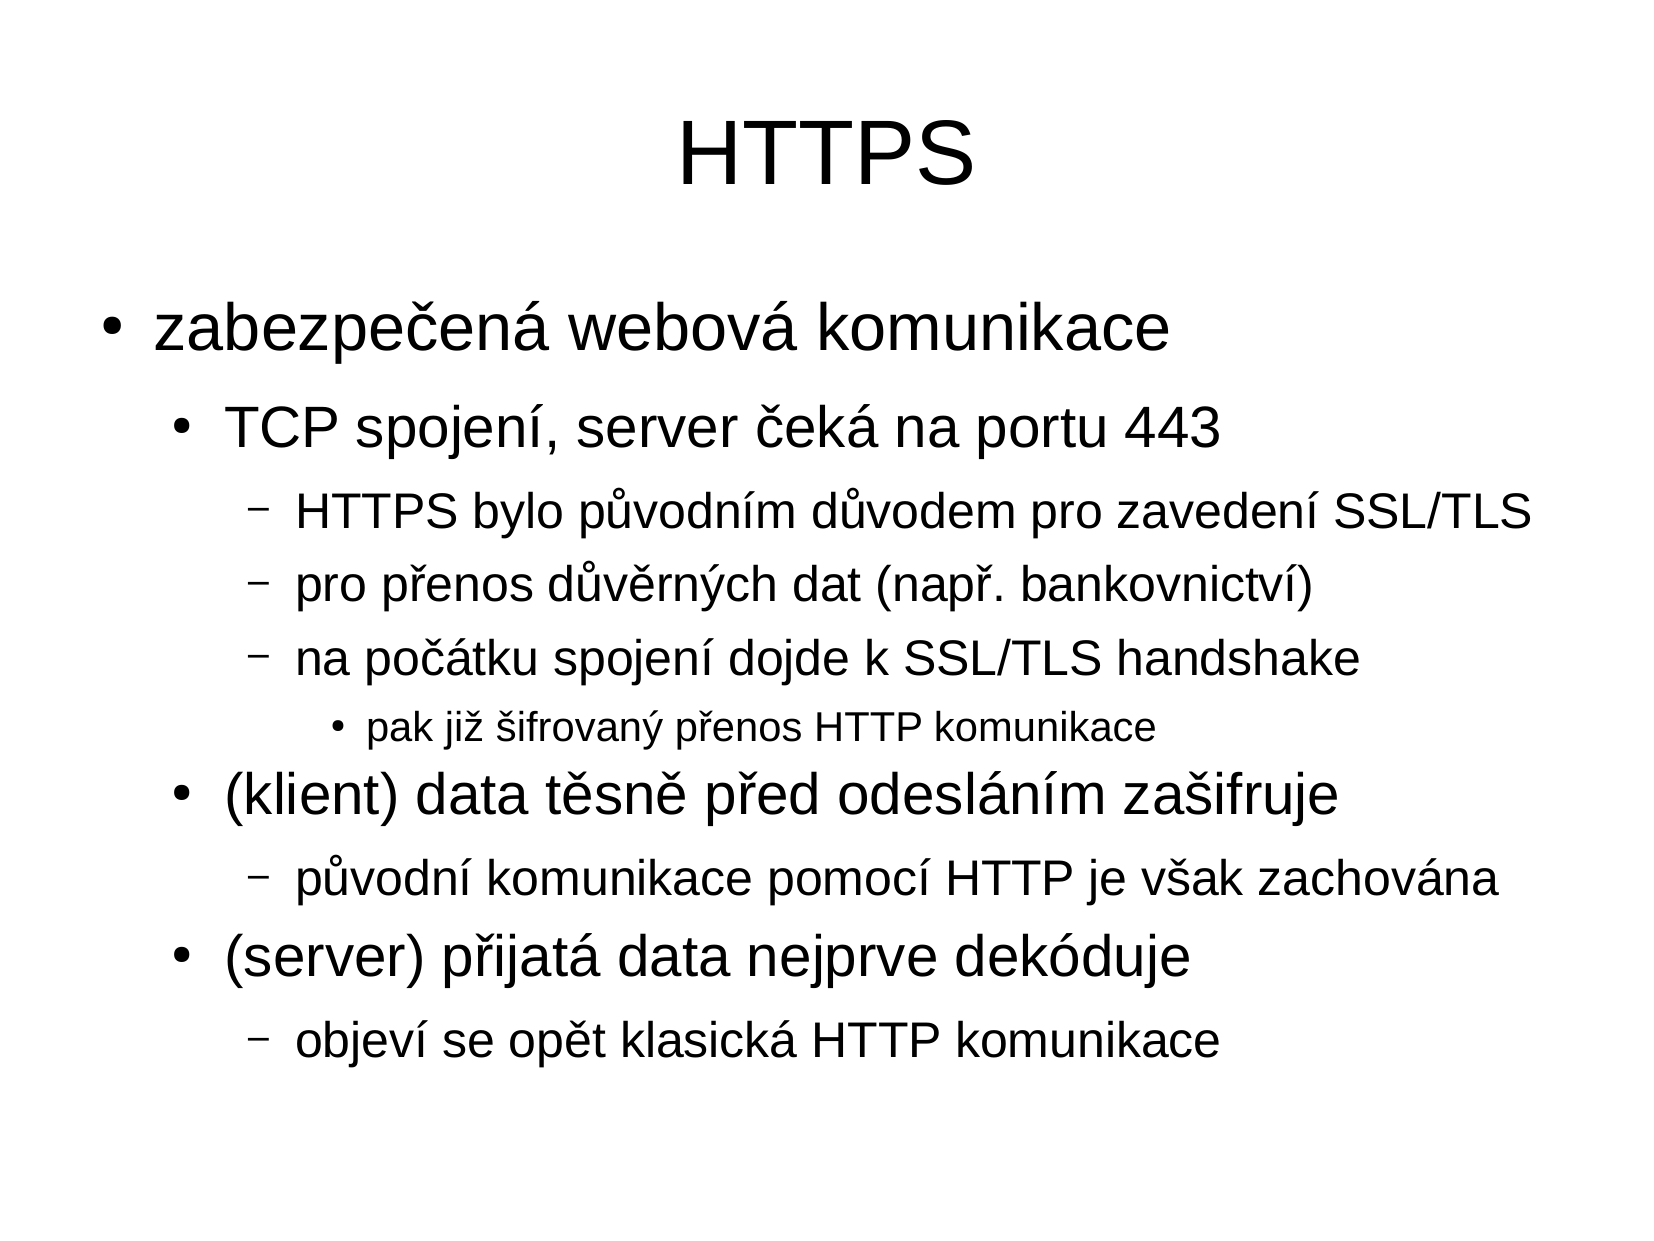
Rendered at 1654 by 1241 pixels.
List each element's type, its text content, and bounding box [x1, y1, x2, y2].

title HTTPS [82, 49, 1571, 257]
list zabezpečená webová komunikace TCP spojení, server čeká na portu 443 HTTPS bylo původním důvodem pro zavedení SSL/TLS pro přenos důvěrných dat (např. bankovnictví) na počátku spojení dojde k SSL/TLS handshake pak již šifrovaný přenos HTTP komunikace (klient) data těsně před odesláním zašifruje původní komunikace pomocí HTTP je však zachována (server) přijatá data nejprve dekóduje objeví se opět klasická HTTP komunikace [82, 290, 1571, 1193]
